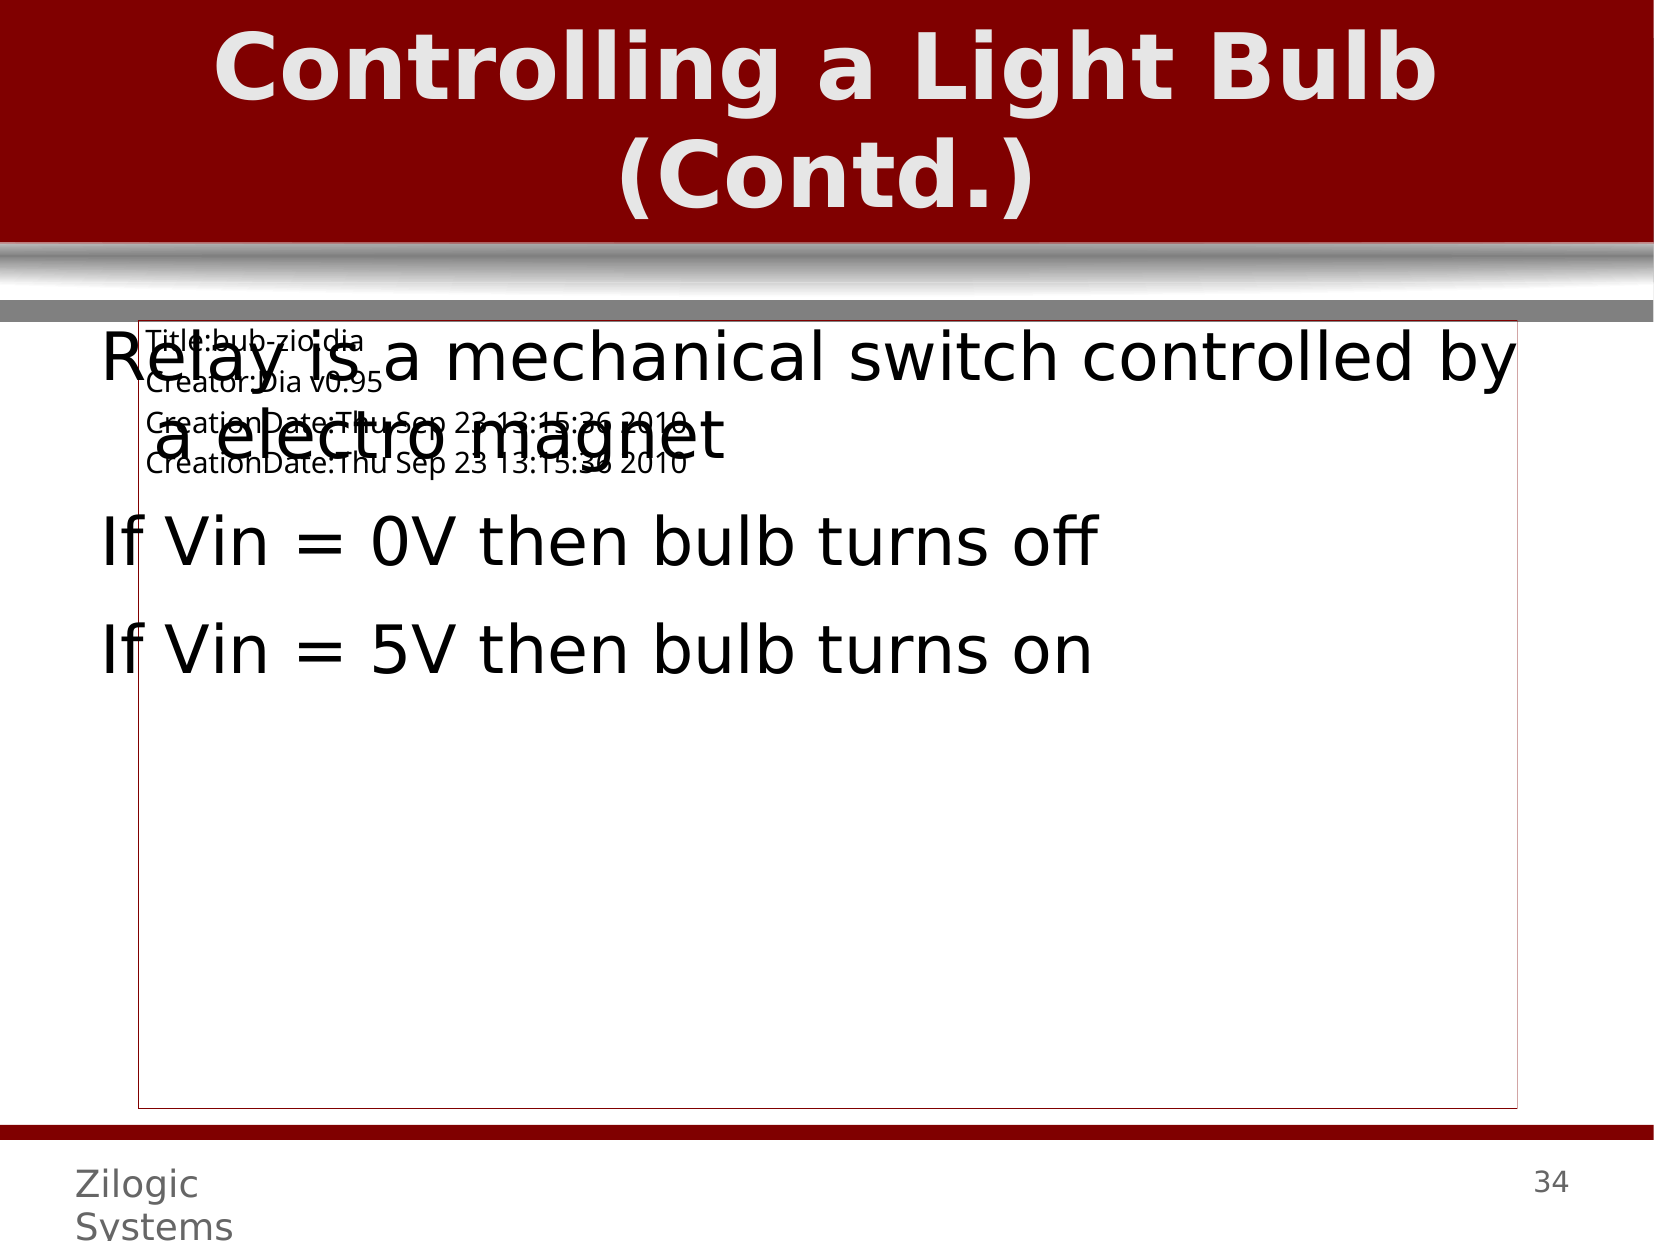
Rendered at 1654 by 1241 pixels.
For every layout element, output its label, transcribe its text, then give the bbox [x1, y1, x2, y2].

title Controlling a Light Bulb (Contd.) [82, 14, 1571, 229]
list Relay is a mechanical switch controlled by a electro magnet If Vin = 0V then bulb turns off If Vin = 5V then bulb turns on [845, 318, 1572, 1094]
picture [82, 506, 809, 922]
